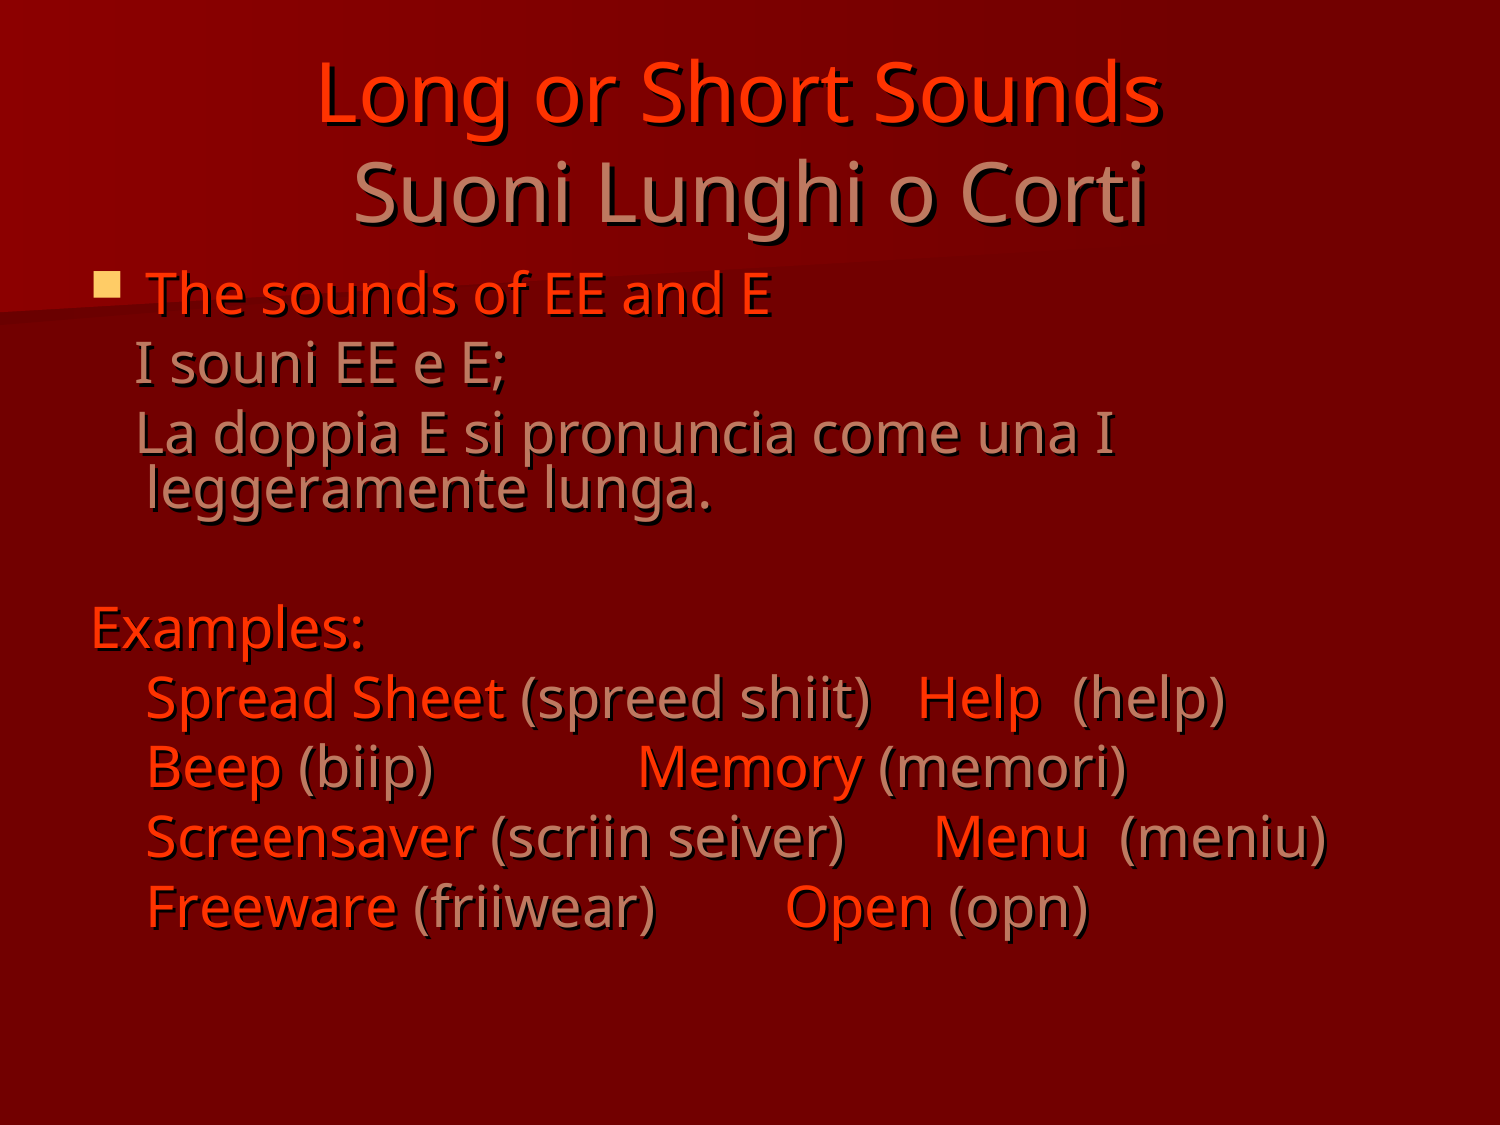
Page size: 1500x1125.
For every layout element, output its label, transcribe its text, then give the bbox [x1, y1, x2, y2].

title Long or Short Sounds Suoni Lunghi o Corti [75, 45, 1426, 233]
list The sounds of EE and E I souni EE e E; La doppia E si pronuncia come una I leggeramente lunga. Examples: Spread Sheet (spreed shiit) Help (help) Beep (biip) Memory (memori) Screensaver (scriin seiver) Menu (meniu) Freeware (friiwear) Open (opn) [75, 262, 1426, 1000]
